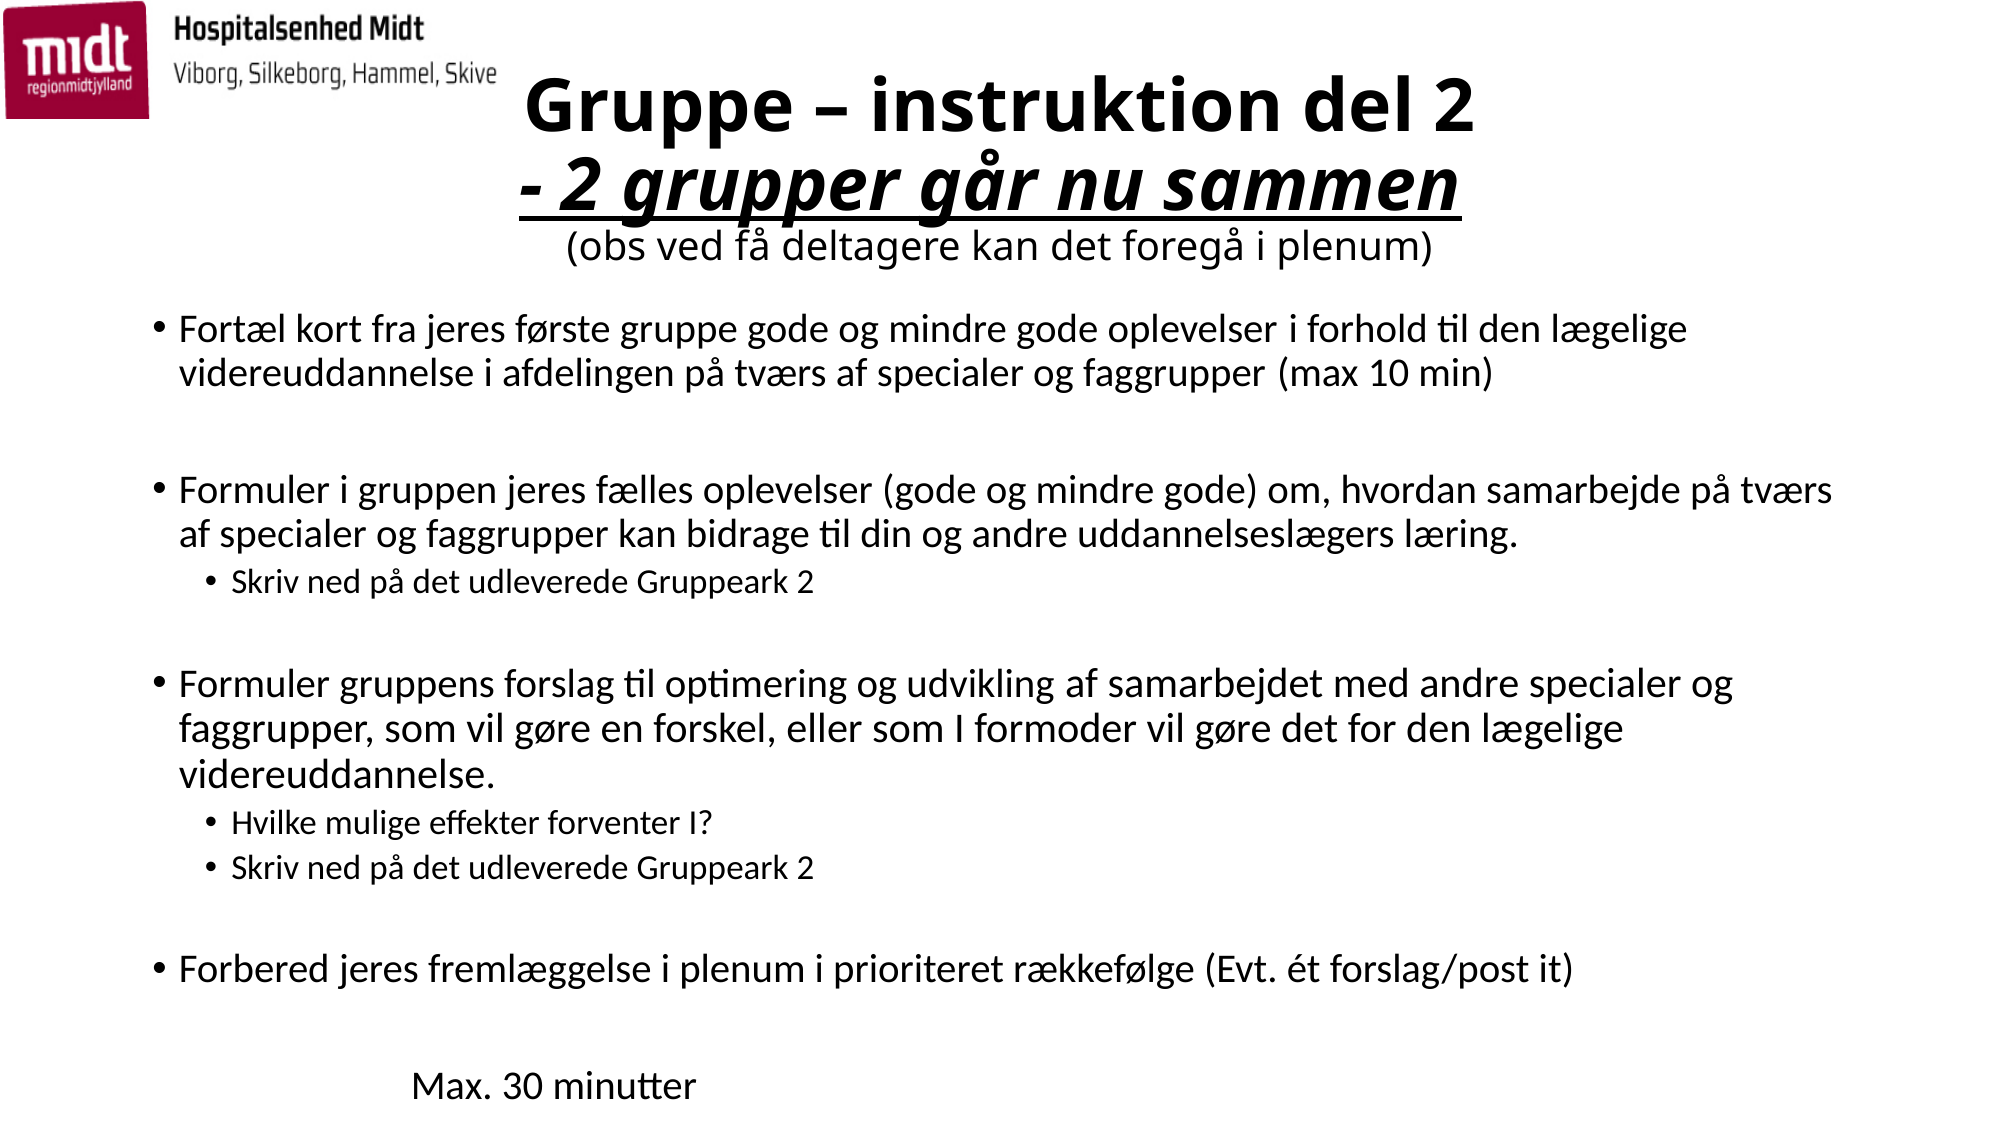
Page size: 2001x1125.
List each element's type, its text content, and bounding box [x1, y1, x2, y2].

title Gruppe – instruktion del 2 - 2 grupper går nu sammen (obs ved få deltagere kan det foregå i plenum) [137, 59, 1863, 278]
picture [0, 0, 510, 119]
list Fortæl kort fra jeres første gruppe gode og mindre gode oplevelser i forhold til den lægelige videreuddannelse i afdelingen på tværs af specialer og faggrupper (max 10 min) Formuler i gruppen jeres fælles oplevelser (gode og mindre gode) om, hvordan samarbejde på tværs af specialer og faggrupper kan bidrage til din og andre uddannelseslægers læring. Skriv ned på det udleverede Gruppeark 2 Formuler gruppens forslag til optimering og udvikling af samarbejdet med andre specialer og faggrupper, som vil gøre en forskel, eller som I formoder vil gøre det for den lægelige videreuddannelse. Hvilke mulige effekter forventer I? Skriv ned på det udleverede Gruppeark 2 Forbered jeres fremlæggelse i plenum i prioriteret rækkefølge (Evt. ét forslag/post it) Max. 30 minutter [137, 299, 1863, 1125]
